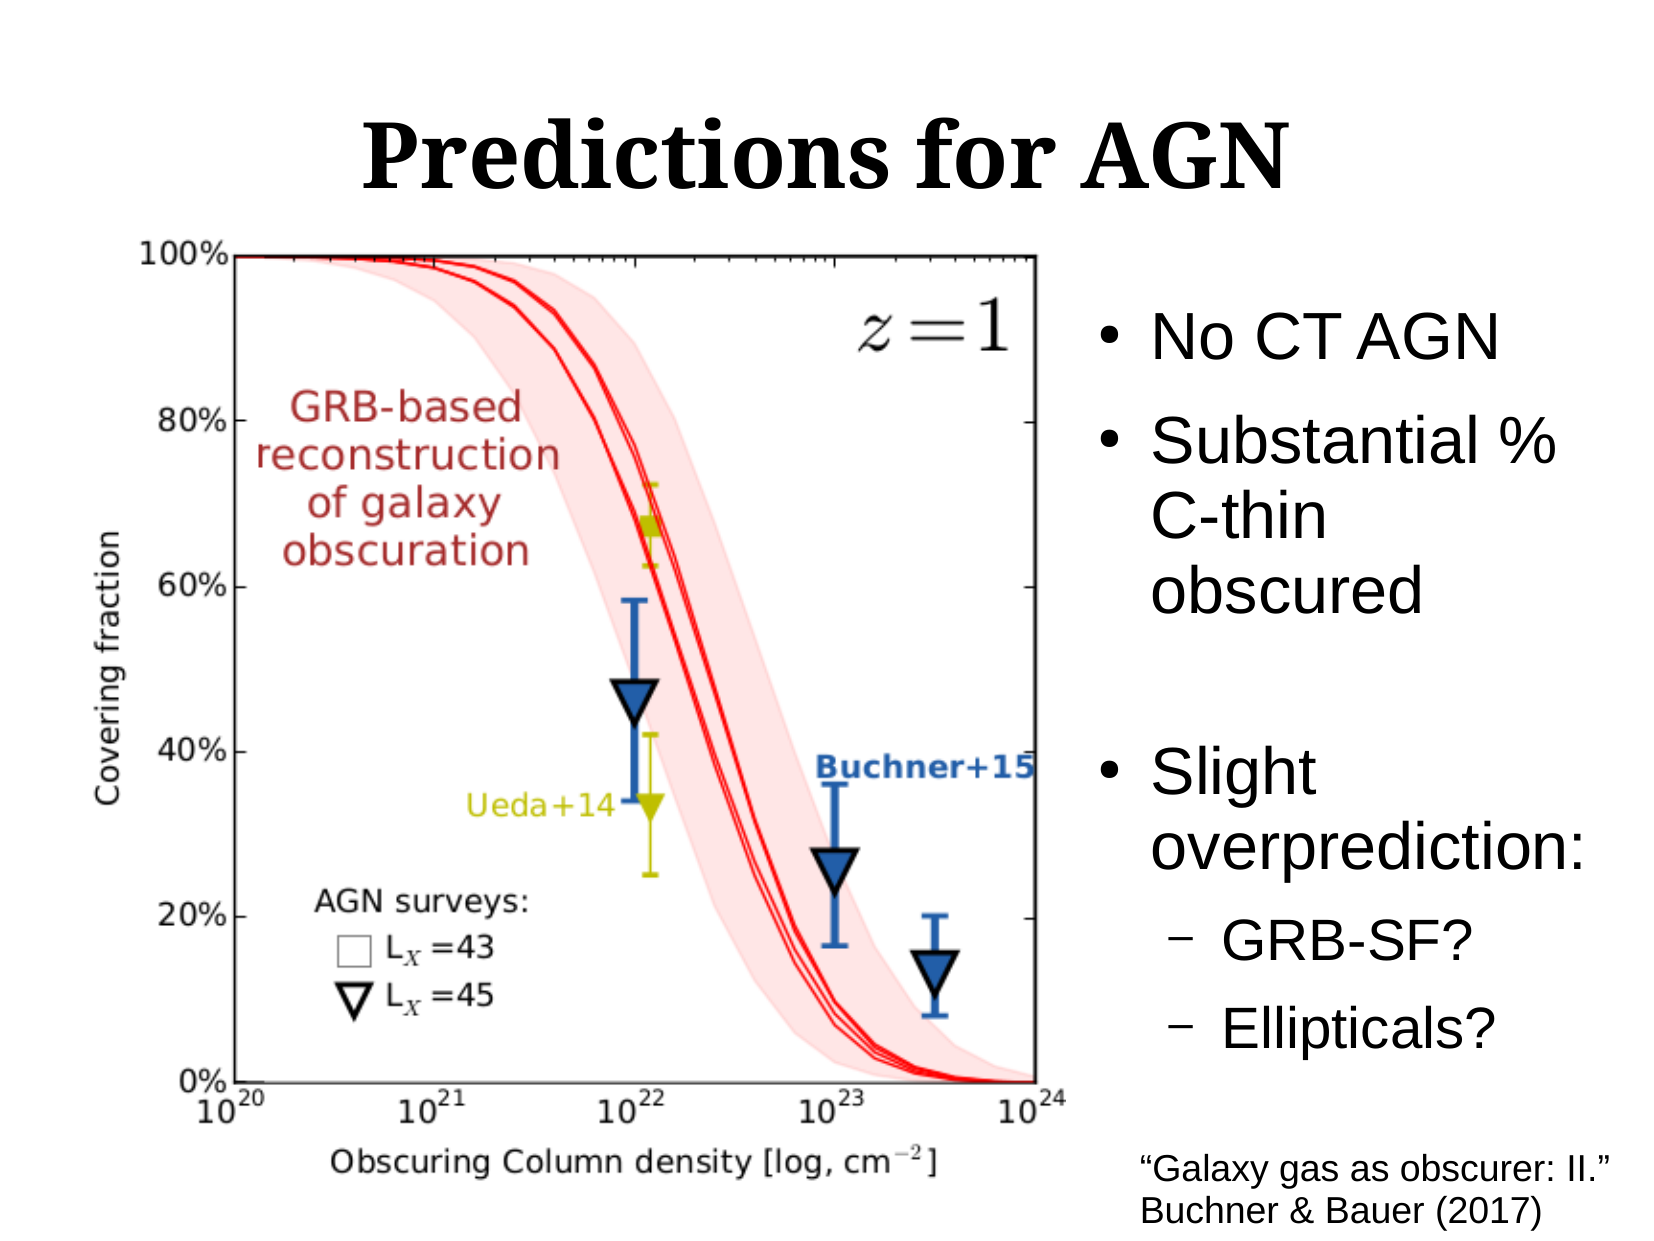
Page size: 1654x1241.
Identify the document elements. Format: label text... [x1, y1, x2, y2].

picture [75, 236, 1066, 1201]
list Slight overprediction: GRB-SF? Ellipticals? [1080, 691, 1621, 1126]
title Predictions for AGN [82, 49, 1571, 257]
list No CT AGN Substantial % C-thin obscured [1080, 195, 1621, 691]
text_box “Galaxy gas as obscurer: II.” Buchner & Bauer (2017) [1125, 1140, 1646, 1240]
